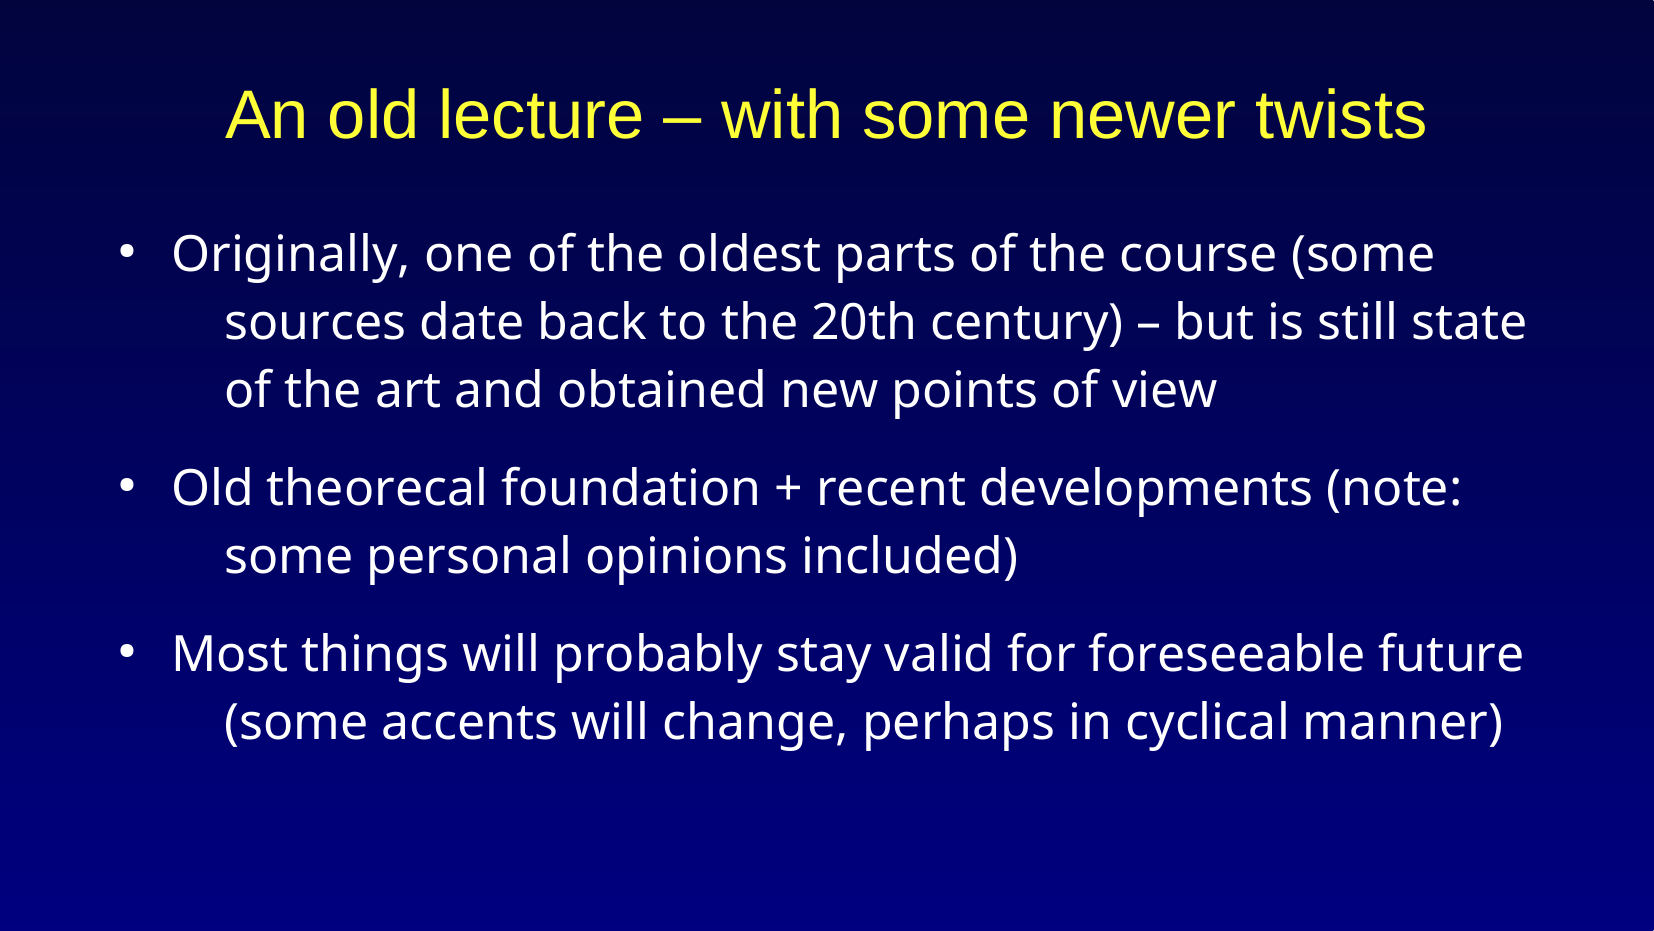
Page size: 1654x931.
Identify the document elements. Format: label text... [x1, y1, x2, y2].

list Originally, one of the oldest parts of the course (some sources date back to the 20th century) – but is still state of the art and obtained new points of view Old theorecal foundation + recent developments (note: some personal opinions included) Most things will probably stay valid for foreseeable future (some accents will change, perhaps in cyclical manner) [82, 217, 1571, 758]
title An old lecture – with some newer twists [82, 37, 1571, 193]
